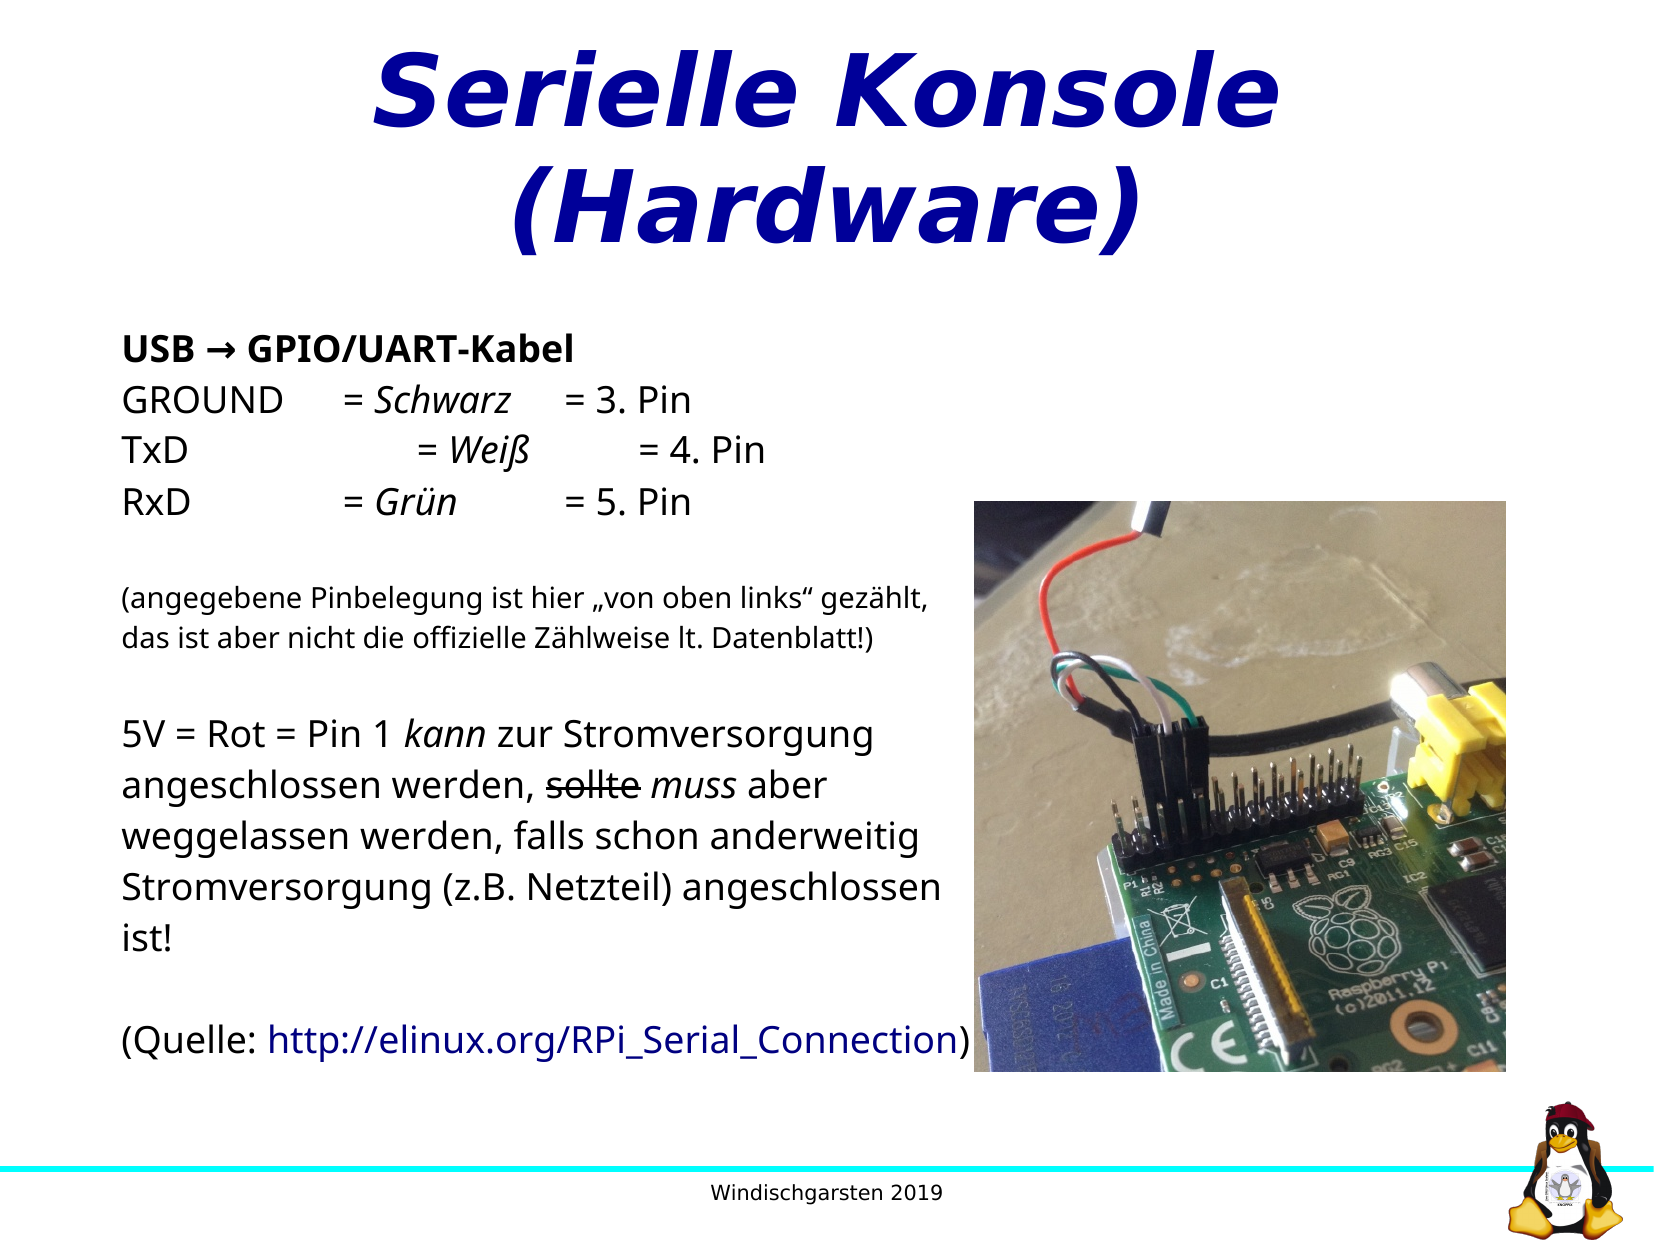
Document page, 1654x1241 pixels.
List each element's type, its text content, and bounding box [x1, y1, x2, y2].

picture [974, 501, 1506, 1072]
picture [1561, 1100, 1625, 1241]
list USB → GPIO/UART-Kabel GROUND = Schwarz = 3. Pin TxD = Weiß = 4. Pin RxD = Grün = 5. Pin (angegebene Pinbelegung ist hier „von oben links“ gezählt, das ist aber nicht die offizielle Zählweise lt. Datenblatt!) 5V = Rot = Pin 1 kann zur Stromversorgung angeschlossen werden, sollte muss aber weggelassen werden, falls schon anderweitig Stromversorgung (z.B. Netzteil) angeschlossen ist! (Quelle: http://elinux.org/RPi_Serial_Connection) [121, 322, 1561, 1241]
title Serielle Konsole (Hardware) [121, 33, 1534, 267]
